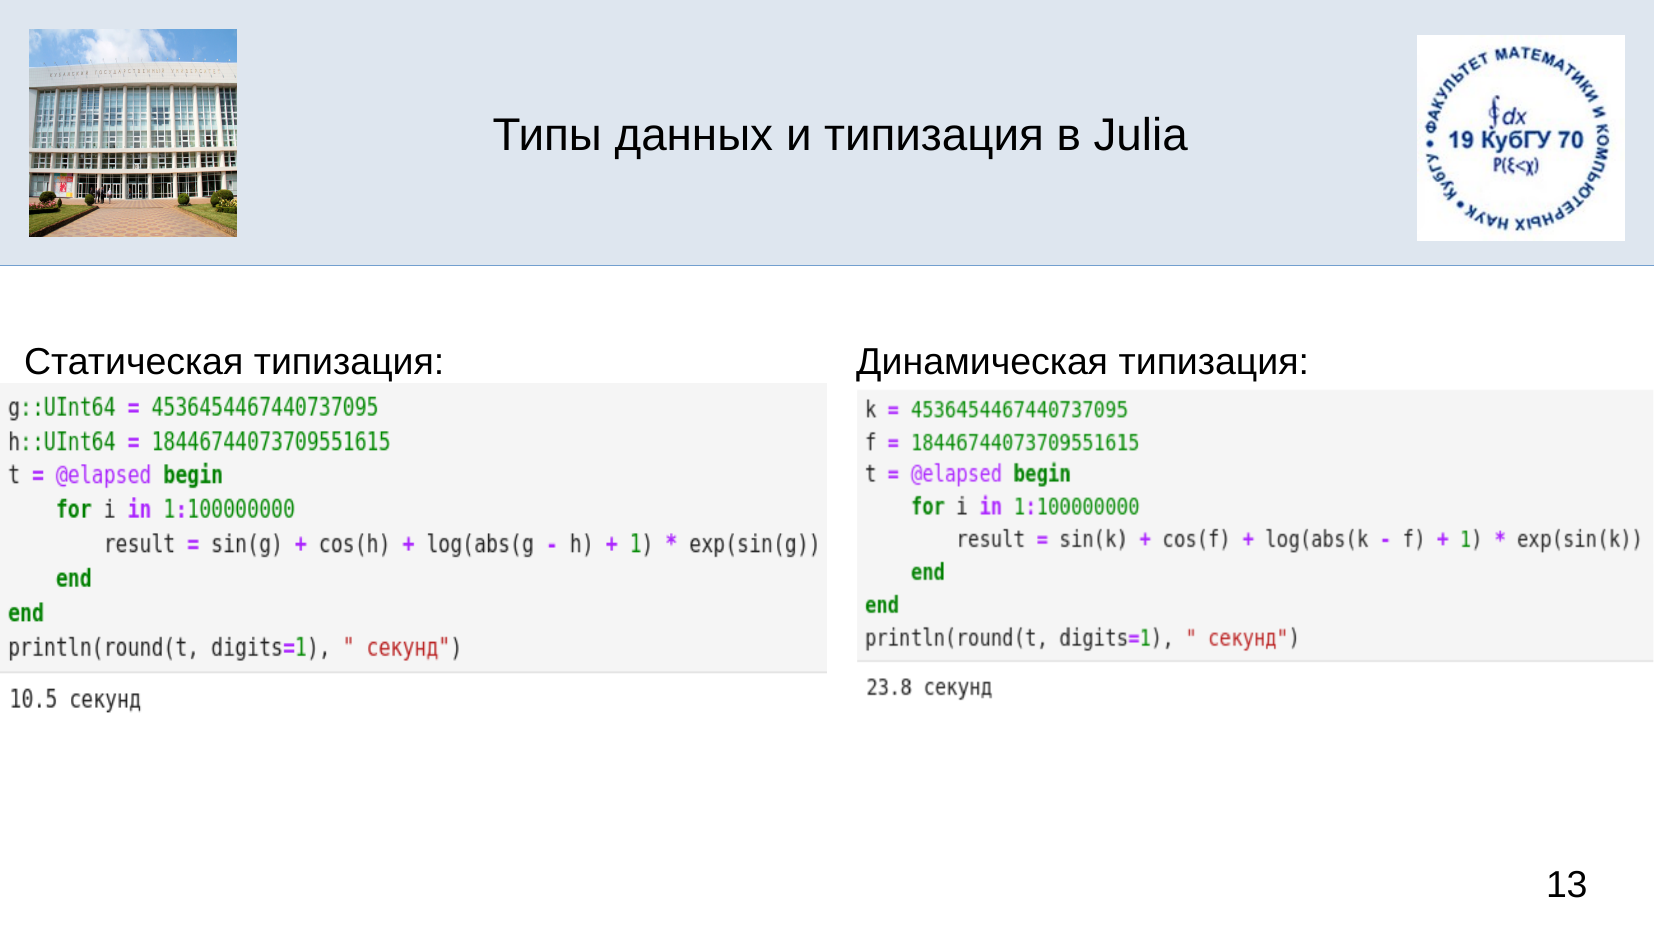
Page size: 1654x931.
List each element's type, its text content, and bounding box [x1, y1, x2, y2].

picture [0, 383, 827, 733]
picture [856, 389, 1654, 709]
title Типы данных и типизация в Julia [279, 6, 1402, 263]
picture [1417, 35, 1625, 241]
text_box [0, 0, 1654, 265]
text_box <номер> [1531, 856, 1654, 927]
text_box Динамическая типизация: [841, 332, 1447, 432]
text_box Статическая типизация: [9, 332, 841, 390]
picture [29, 29, 237, 238]
